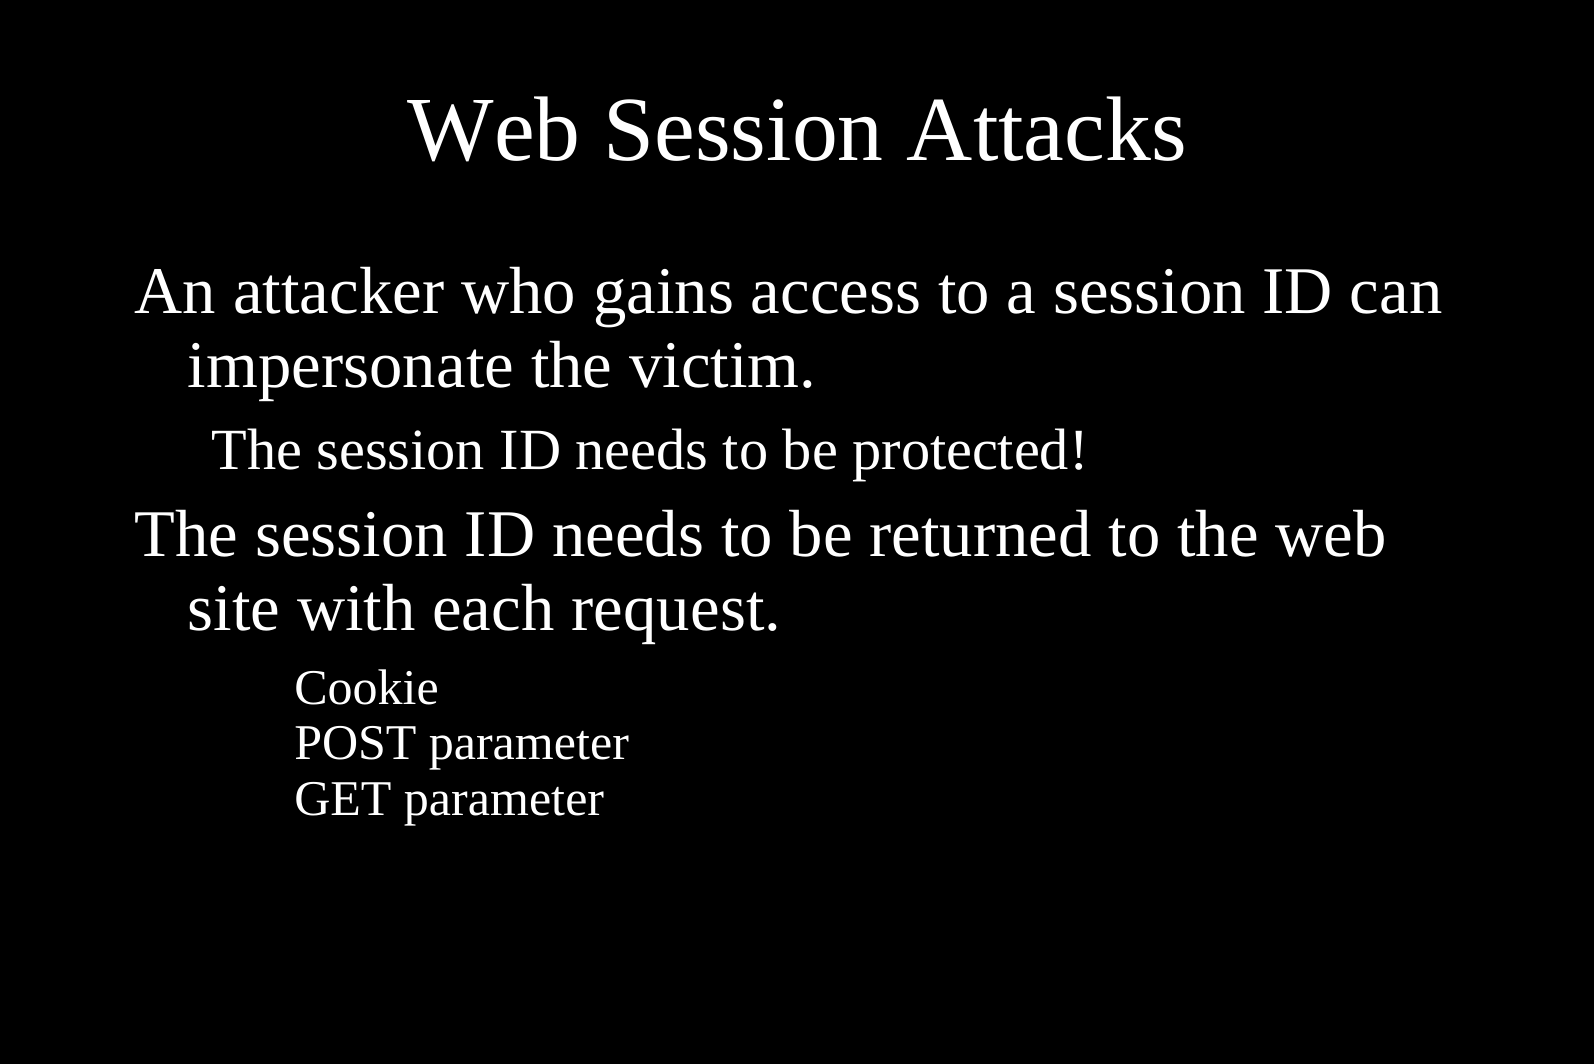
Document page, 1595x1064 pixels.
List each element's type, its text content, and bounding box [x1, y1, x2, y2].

list An attacker who gains access to a session ID can impersonate the victim. The session ID needs to be protected! The session ID needs to be returned to the web site with each request. Cookie POST parameter GET parameter [117, 254, 1479, 1064]
title Web Session Attacks [117, 40, 1479, 219]
